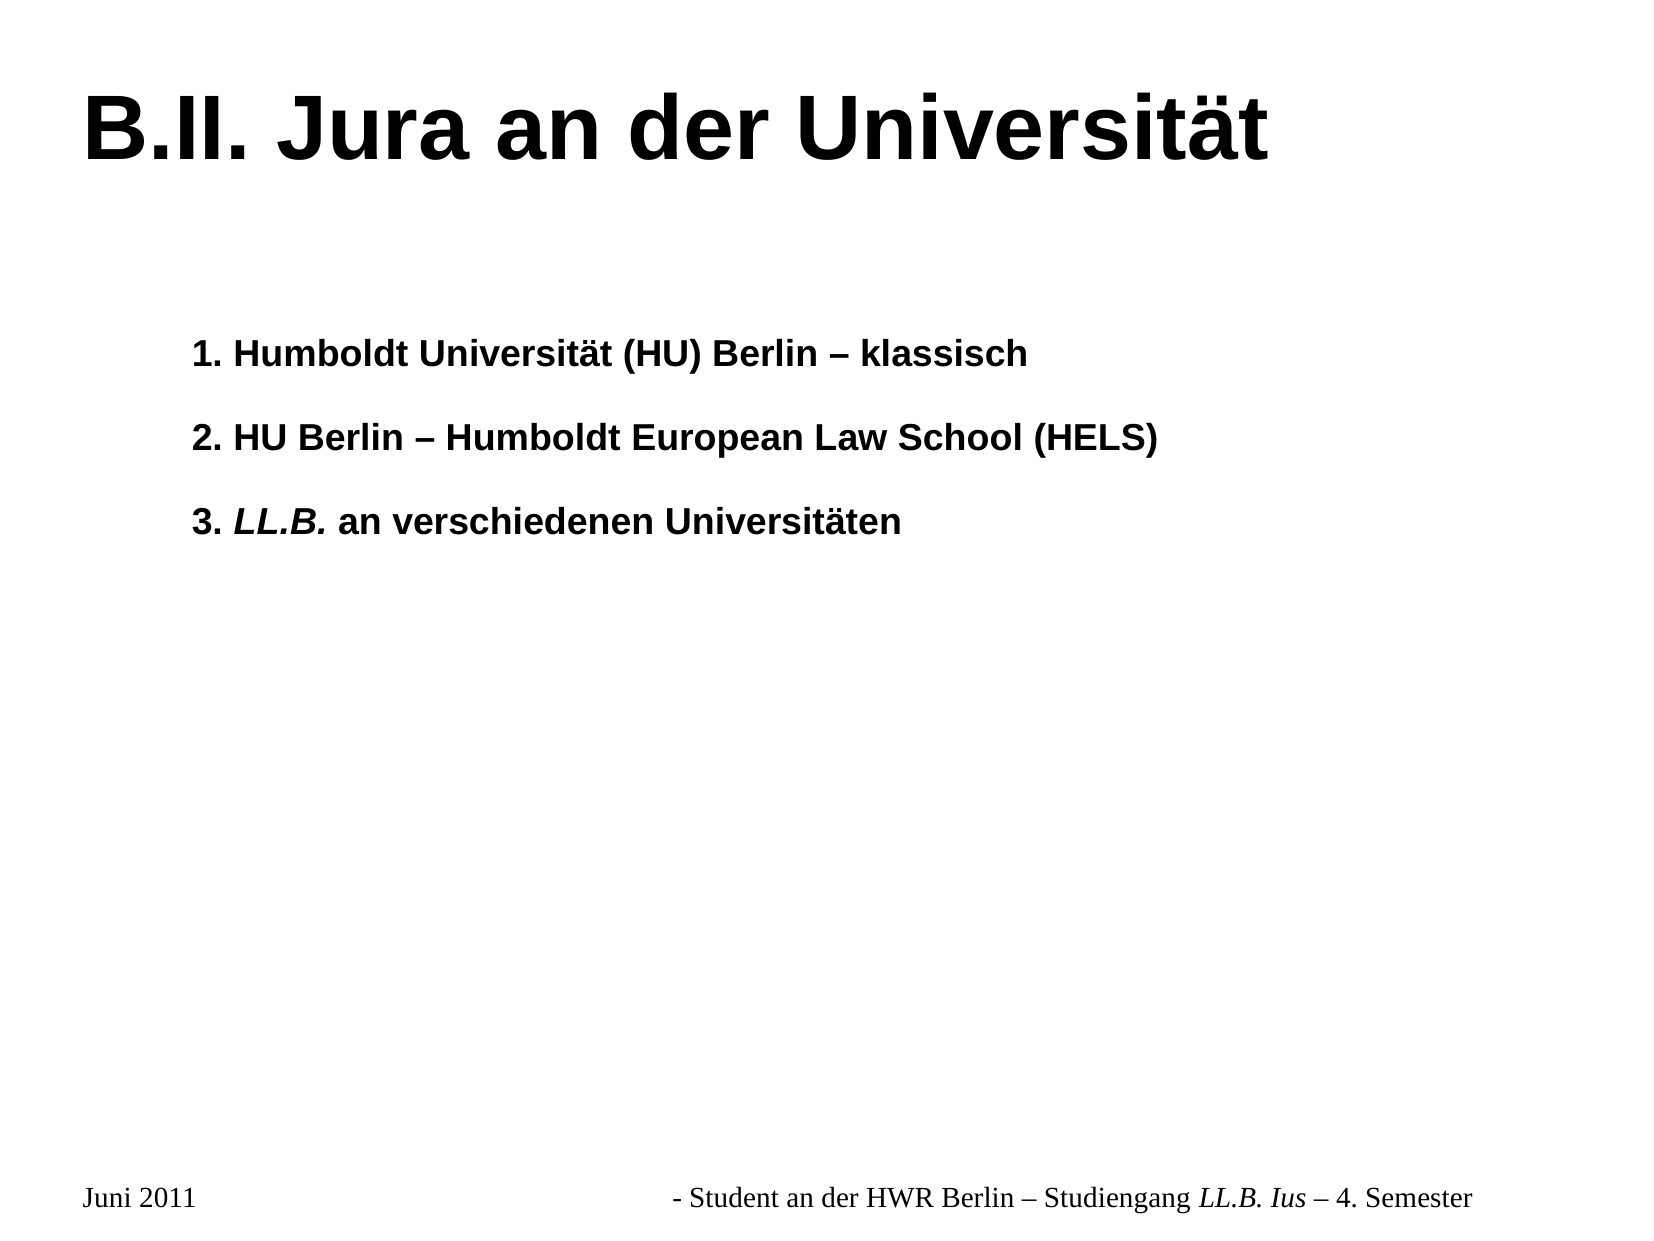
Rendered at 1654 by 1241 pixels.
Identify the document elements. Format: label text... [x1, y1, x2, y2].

title B.II. Jura an der Universität [82, 49, 1571, 207]
text_box 1. Humboldt Universität (HU) Berlin – klassisch 2. HU Berlin – Humboldt European Law School (HELS) 3. LL.B. an verschiedenen Universitäten [177, 324, 1175, 550]
